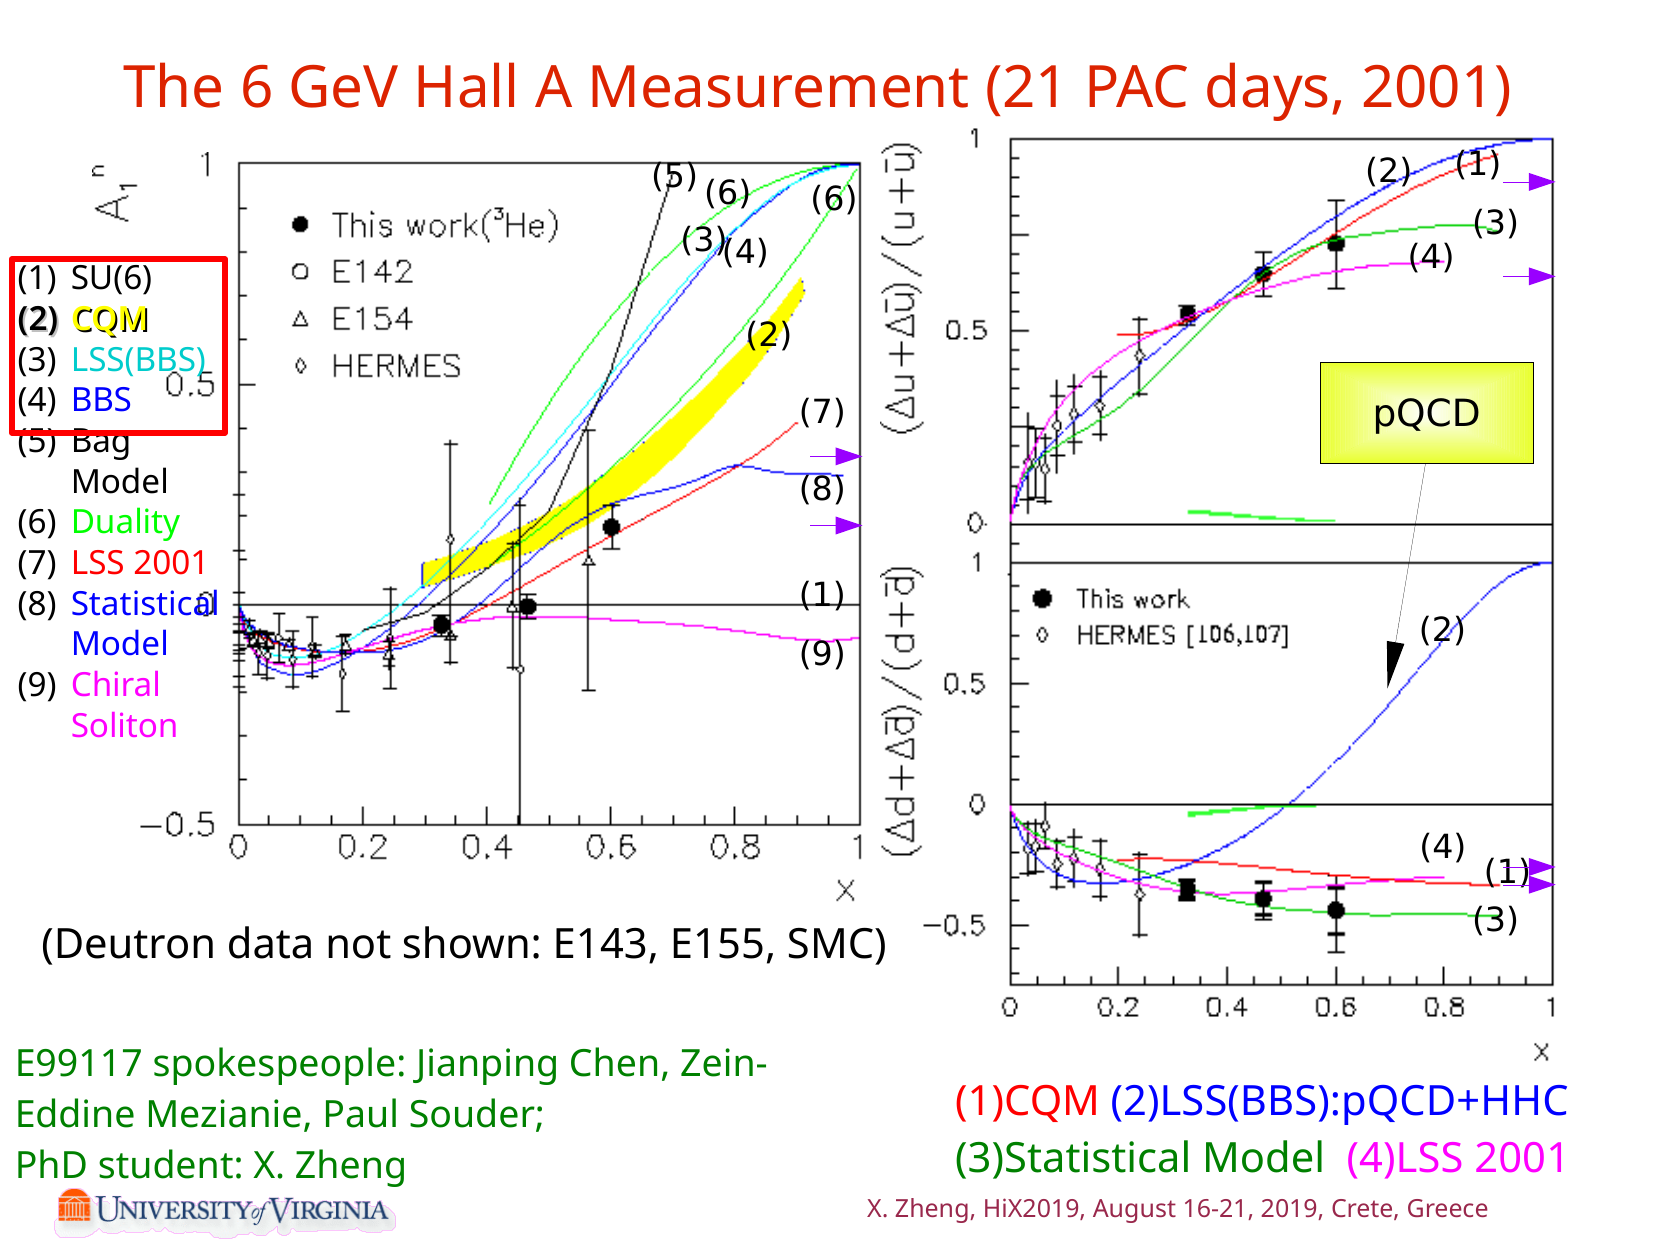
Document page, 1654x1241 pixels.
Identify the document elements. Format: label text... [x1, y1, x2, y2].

text_box (4) [1404, 820, 1482, 875]
text_box (6) [795, 172, 873, 226]
text_box (9) [783, 627, 861, 681]
text_box (1) [1469, 845, 1547, 892]
text_box (4) [1392, 230, 1470, 284]
text_box (3) [1457, 196, 1535, 250]
picture [92, 152, 863, 903]
text_box (7) [783, 385, 861, 439]
list SU(6) CQM LSS(BBS) BBS Bag Model Duality LSS 2001 Statistical Model Chiral Soliton [0, 257, 226, 845]
text_box (2) [730, 308, 808, 362]
text_box (2) [1404, 603, 1482, 657]
list SU(6) CQM LSS(BBS) BBS Bag Model Duality LSS 2001 Statistical Model Chiral Soliton [15, 262, 222, 430]
text_box (4) [707, 225, 784, 279]
text_box (1) [1439, 137, 1517, 191]
text_box pQCD [1320, 362, 1534, 464]
text_box E99117 spokespeople: Jianping Chen, Zein-Eddine Mezianie, Paul Souder; PhD student: X. Zheng [0, 1029, 901, 1175]
picture [838, 457, 863, 525]
picture [1547, 868, 1556, 884]
text_box (8) [783, 461, 861, 516]
text_box (3) [1457, 892, 1535, 947]
text_box (1) [1535, 888, 1547, 899]
picture [35, 1175, 409, 1241]
title The 6 GeV Hall A Measurement (21 PAC days, 2001) [64, 42, 1572, 129]
list (1)CQM (2)LSS(BBS):pQCD+HHC (3)Statistical Model (4)LSS 2001 [937, 1070, 1654, 1188]
text_box (2) [1350, 144, 1428, 199]
text_box (5) [636, 148, 714, 203]
text_box (1) [1532, 871, 1547, 881]
text_box (6) [689, 166, 767, 220]
text_box (1) [783, 567, 861, 622]
text_box (Deutron data not shown: E143, E155, SMC) [26, 906, 909, 980]
picture [880, 127, 1556, 1063]
text_box (3) [665, 213, 743, 268]
